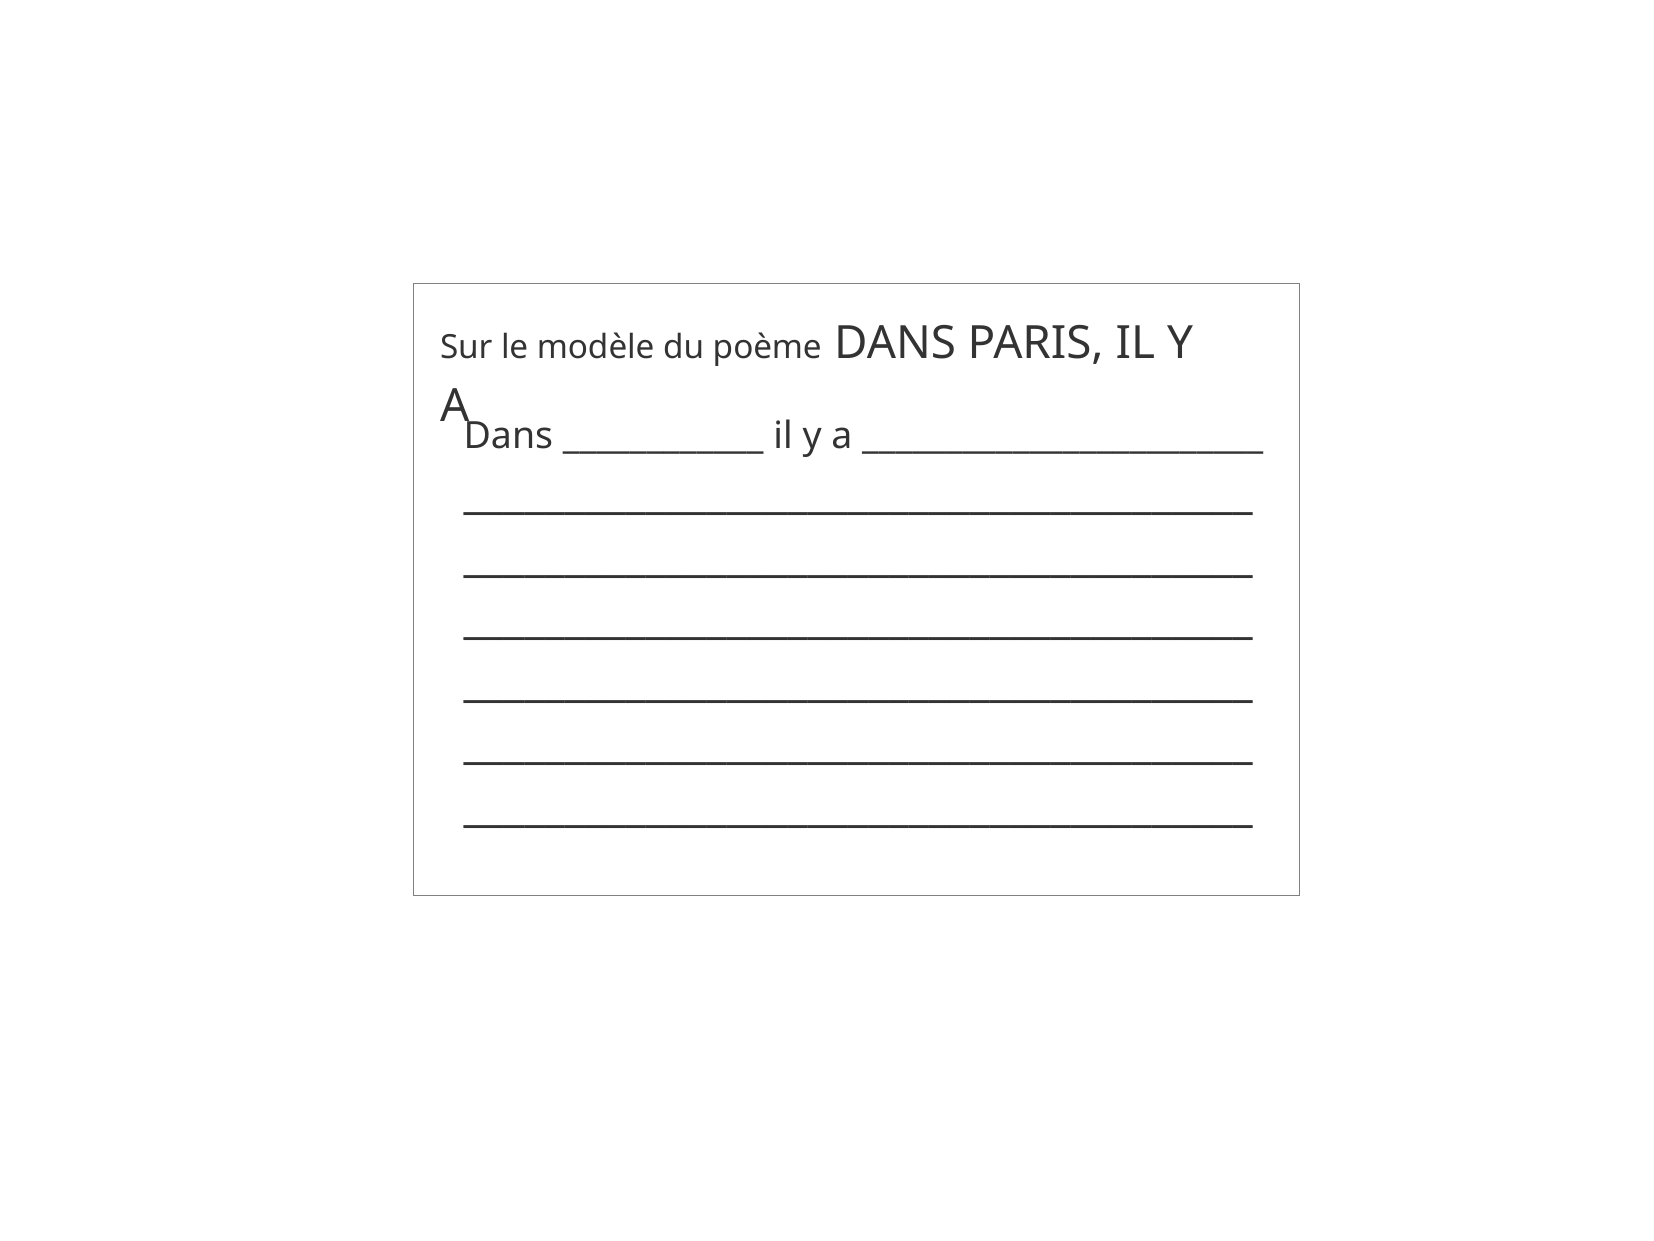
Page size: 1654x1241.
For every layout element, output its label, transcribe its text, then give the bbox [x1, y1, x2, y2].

text_box Sur le modèle du poème DANS PARIS, IL Y A [425, 302, 1241, 473]
text_box Dans ____________ il y a ________________________ __________________________________________________________________________________________________________________________________________________________________________________________________________________________________________ [448, 401, 1288, 867]
